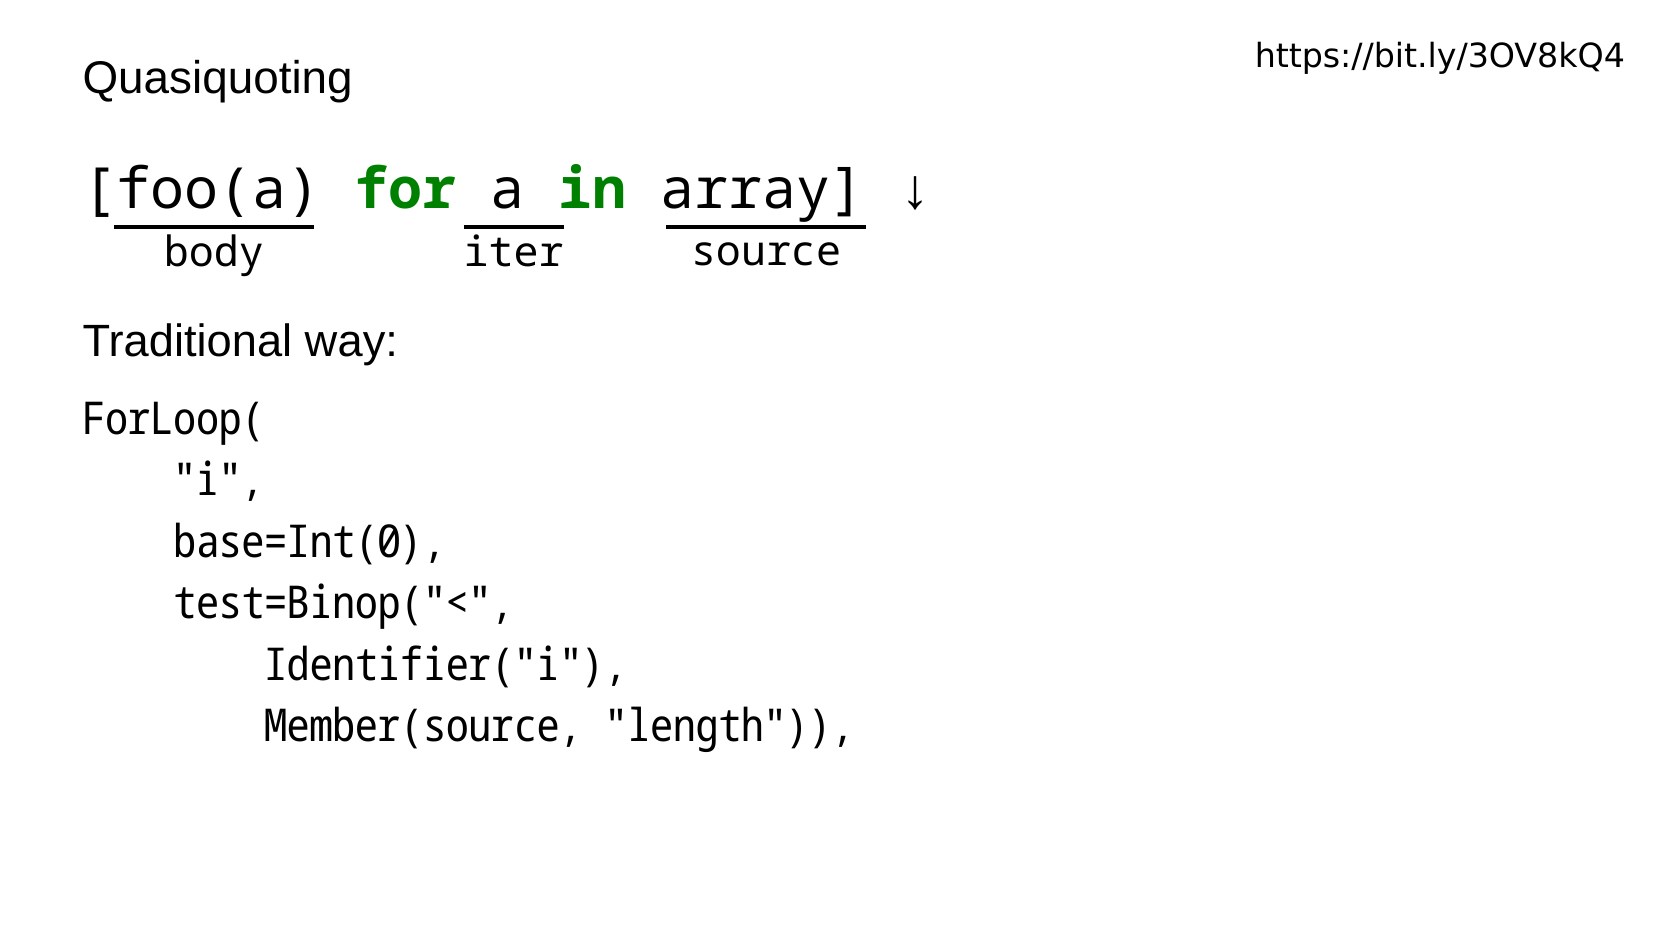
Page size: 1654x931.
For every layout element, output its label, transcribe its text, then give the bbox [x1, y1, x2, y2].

list [foo(a) for a in array] ↓ Traditional way: ForLoop( "i", base=Int(0), test=Binop("<", Identifier("i"), Member(source, "length")), [82, 147, 1571, 758]
text_box source [666, 220, 964, 290]
title Quasiquoting [82, 37, 1571, 119]
text_box body [113, 221, 410, 295]
text_box iter [463, 221, 592, 336]
